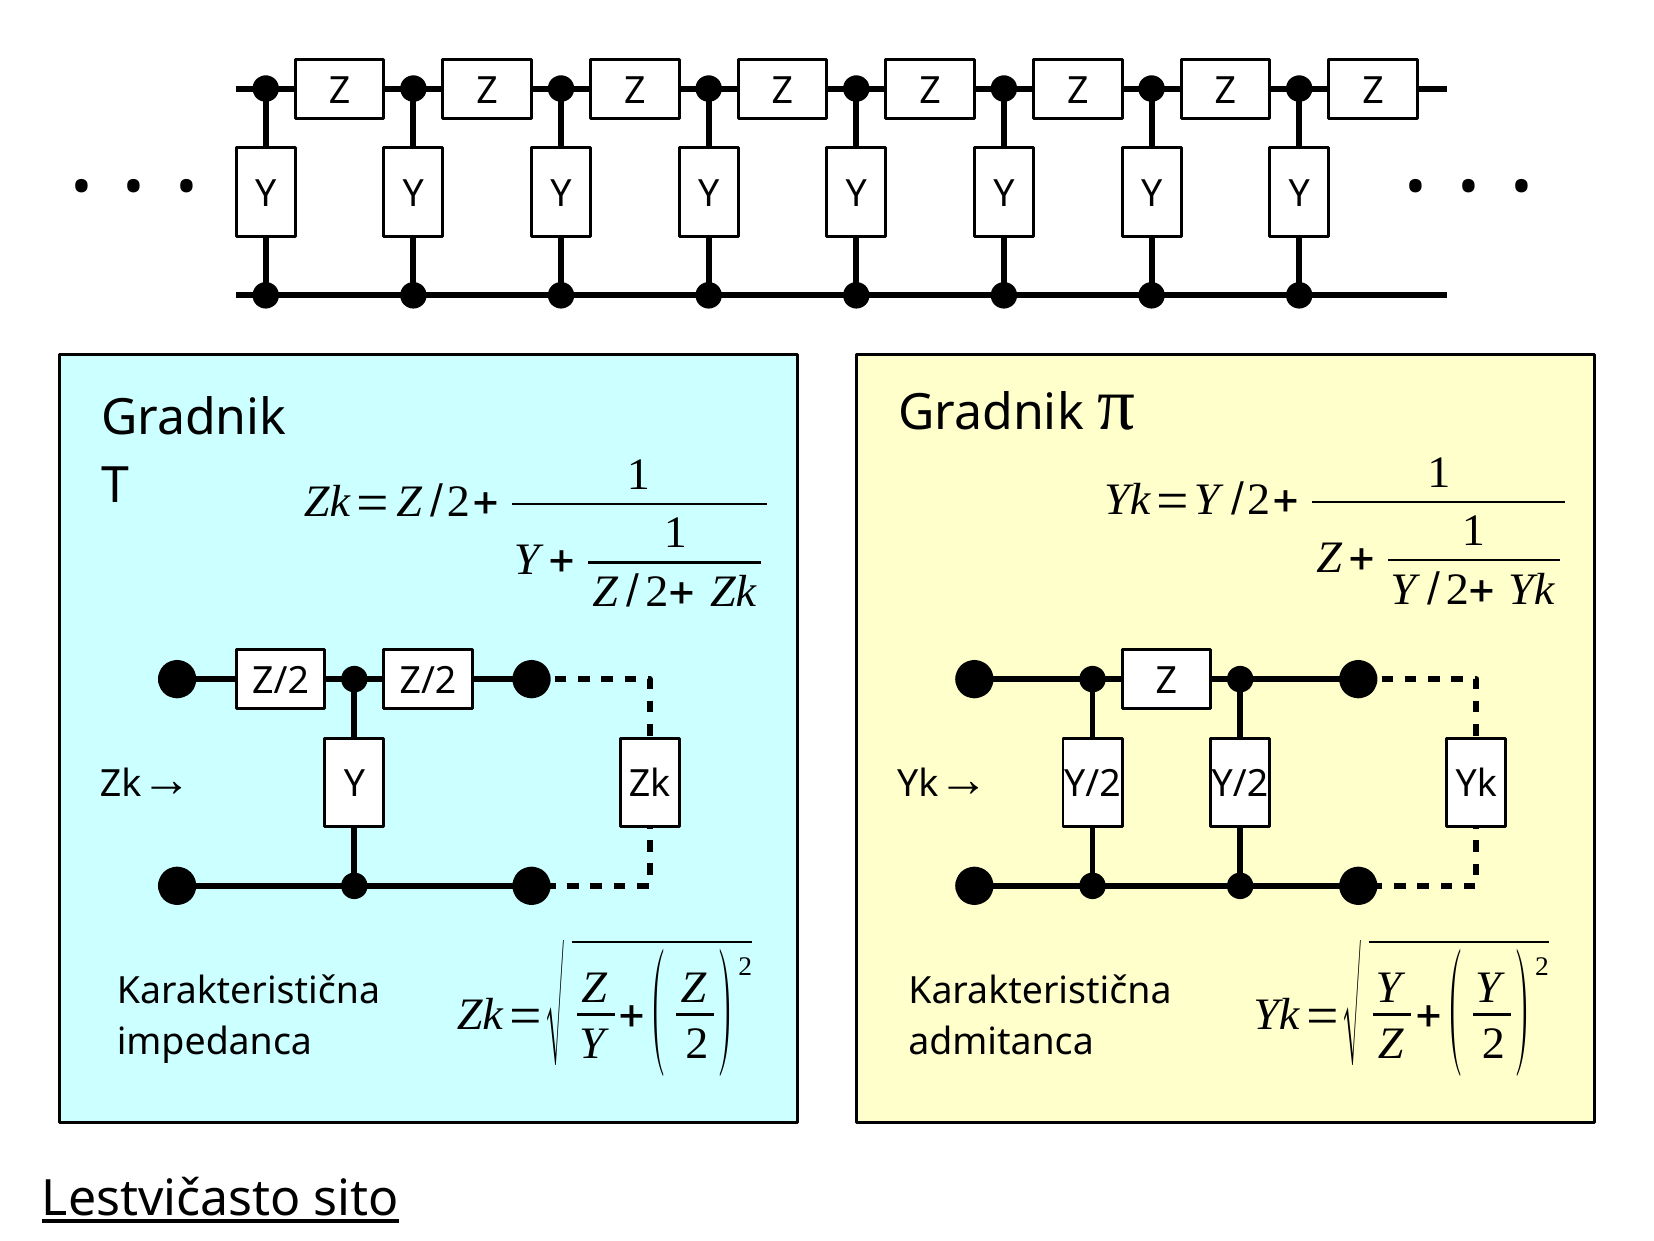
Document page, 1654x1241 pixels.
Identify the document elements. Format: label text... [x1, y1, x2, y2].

text_box Karakteristična admitanca [893, 955, 1166, 1062]
text_box Y [679, 147, 739, 237]
text_box Y [1269, 147, 1329, 237]
text_box Z [1033, 59, 1123, 119]
text_box Y [826, 147, 886, 237]
text_box Gradnik T [86, 373, 340, 449]
text_box Y/2 [1062, 738, 1123, 827]
text_box [59, 354, 798, 1123]
text_box Y/2 [1210, 738, 1270, 827]
text_box Z/2 [383, 649, 473, 709]
chart [290, 448, 780, 617]
text_box Zk→ [85, 744, 205, 816]
text_box Z [590, 59, 680, 119]
text_box Y [1122, 147, 1182, 237]
text_box Zk [620, 738, 680, 827]
text_box Y [324, 738, 384, 827]
text_box Z [442, 59, 532, 119]
text_box . . . [1387, 76, 1571, 213]
text_box Y [531, 147, 591, 237]
text_box Gradnik π [883, 355, 1152, 454]
chart [442, 938, 763, 1076]
text_box Z/2 [236, 649, 325, 709]
text_box Z [295, 59, 384, 119]
text_box Y [236, 147, 296, 237]
text_box Y [383, 147, 443, 237]
text_box Lestvičasto sito [27, 1154, 429, 1231]
text_box . . . [53, 77, 237, 213]
text_box Y [974, 147, 1034, 237]
text_box Z [885, 59, 975, 119]
chart [1241, 938, 1560, 1076]
chart [1092, 446, 1579, 615]
text_box Z [1181, 59, 1270, 119]
text_box [856, 354, 1595, 1123]
text_box Karakteristična impedanca [102, 955, 375, 1061]
text_box Yk [1446, 738, 1506, 827]
text_box Z [1122, 649, 1211, 709]
text_box Z [1328, 59, 1418, 119]
text_box Yk→ [882, 744, 1003, 816]
text_box Z [738, 59, 827, 119]
